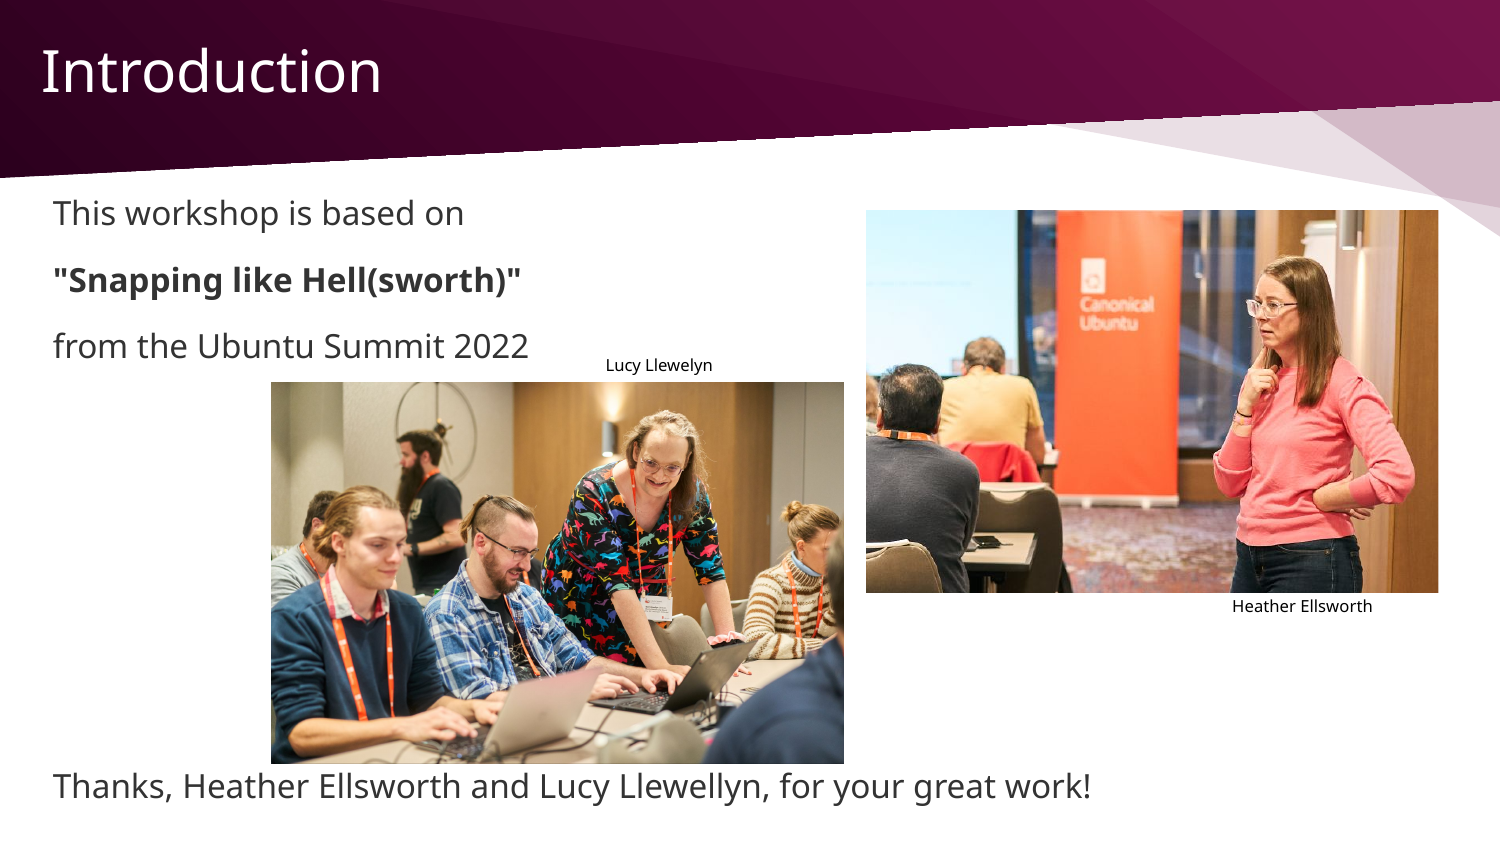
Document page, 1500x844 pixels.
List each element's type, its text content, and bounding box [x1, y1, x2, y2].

text_box Lucy Llewelyn [590, 340, 759, 371]
text_box Heather Ellsworth [1217, 581, 1402, 634]
list Thanks, Heather Ellsworth and Lucy Llewellyn, for your great work! [41, 705, 1331, 844]
title Introduction [41, 5, 1336, 134]
picture [866, 210, 1439, 593]
picture [271, 382, 844, 764]
subtitle This workshop is based on "Snapping like Hell(sworth)" from the Ubuntu Summit 2022 [41, 180, 1308, 494]
